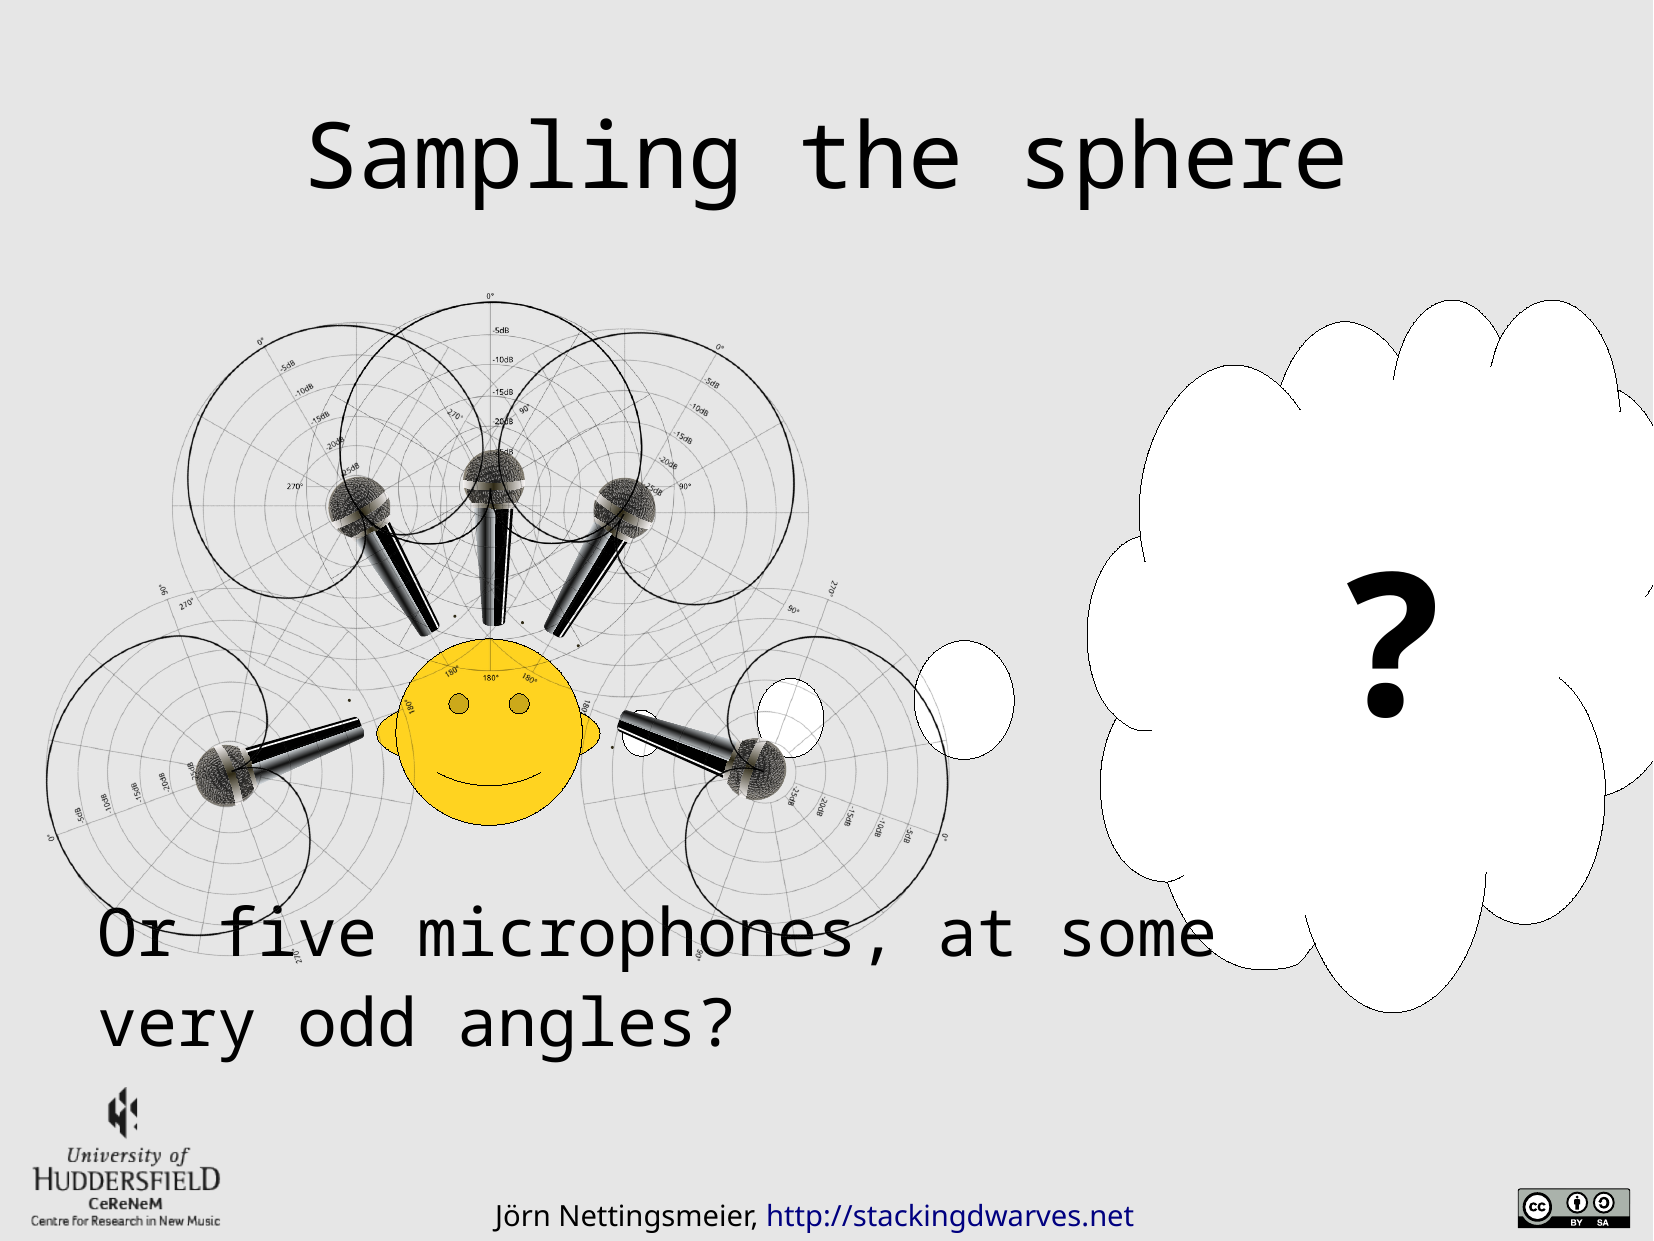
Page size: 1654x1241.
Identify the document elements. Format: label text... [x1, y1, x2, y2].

text_box [996, 695, 1015, 746]
title Sampling the sphere [82, 45, 1571, 261]
picture [31, 1087, 222, 1229]
text_box [432, 698, 558, 826]
picture [0, 222, 1031, 1039]
text_box [1087, 300, 1653, 1013]
text_box Or five microphones, at some very odd angles? [37, 877, 1276, 1126]
text_box ? [1316, 495, 1504, 781]
